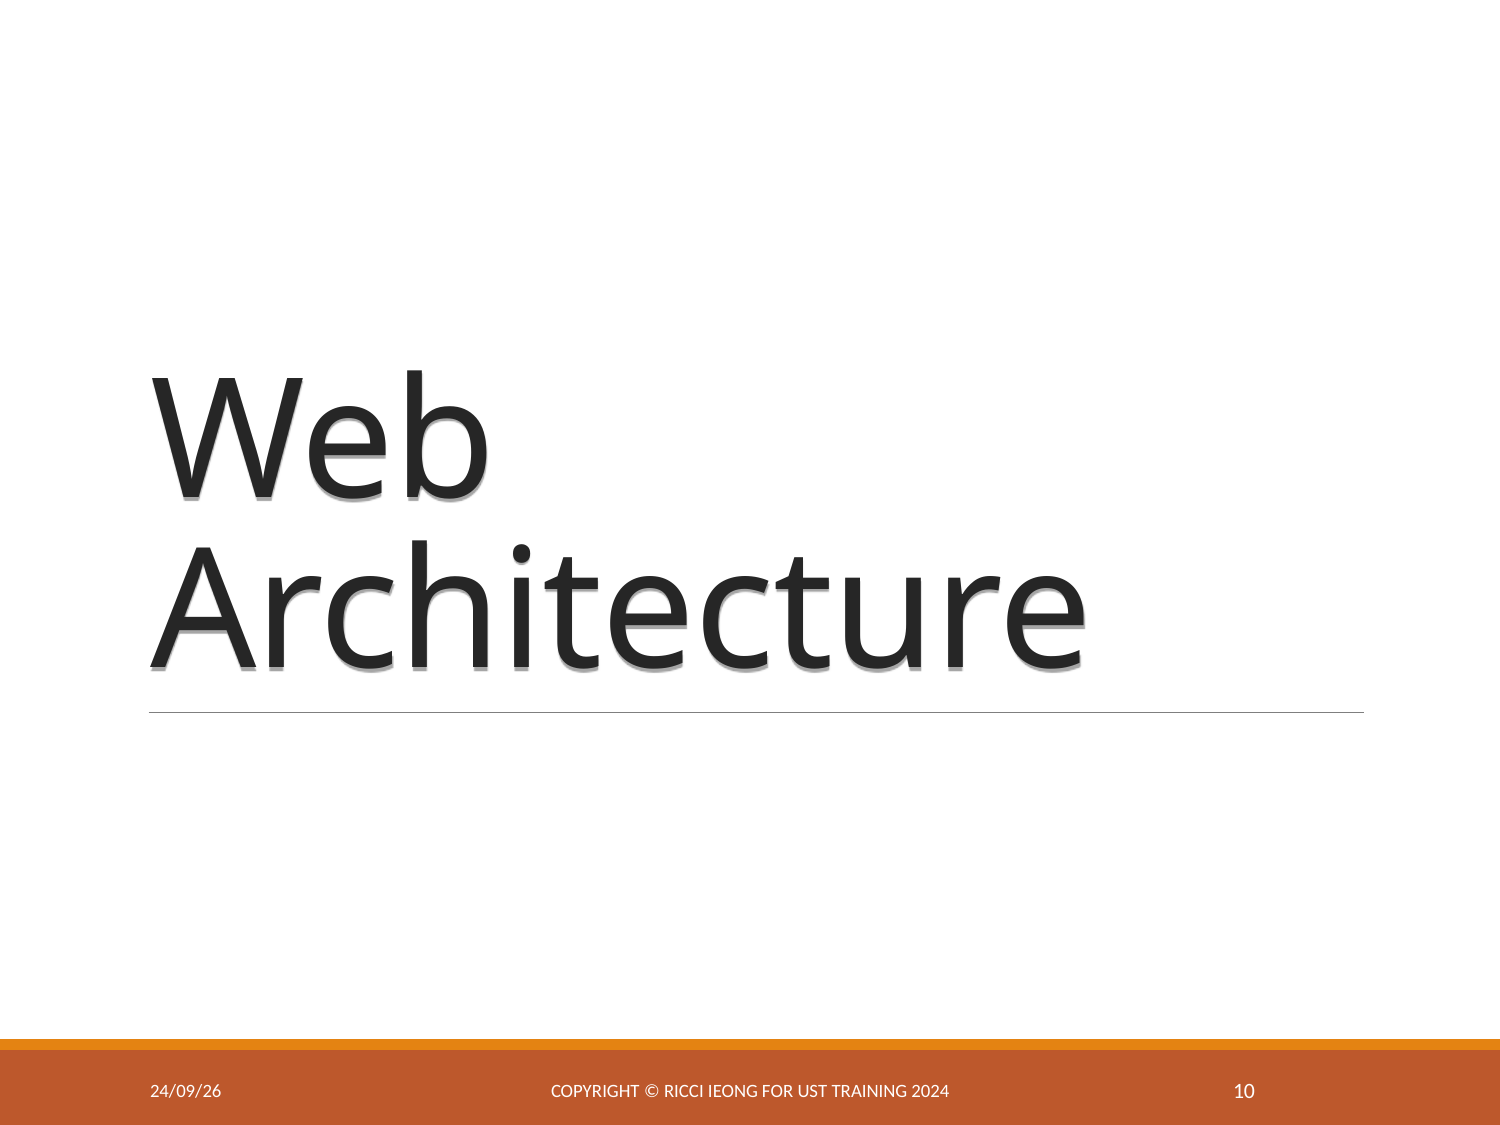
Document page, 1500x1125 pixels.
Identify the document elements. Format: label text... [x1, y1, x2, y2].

slide_number 10 [1218, 1059, 1380, 1120]
footer Copyright © Ricci IEONG for UST training 2024 [453, 1059, 1047, 1120]
slide_number 19/3/2025 [135, 1059, 440, 1120]
title Web Architecture [135, 124, 1373, 710]
